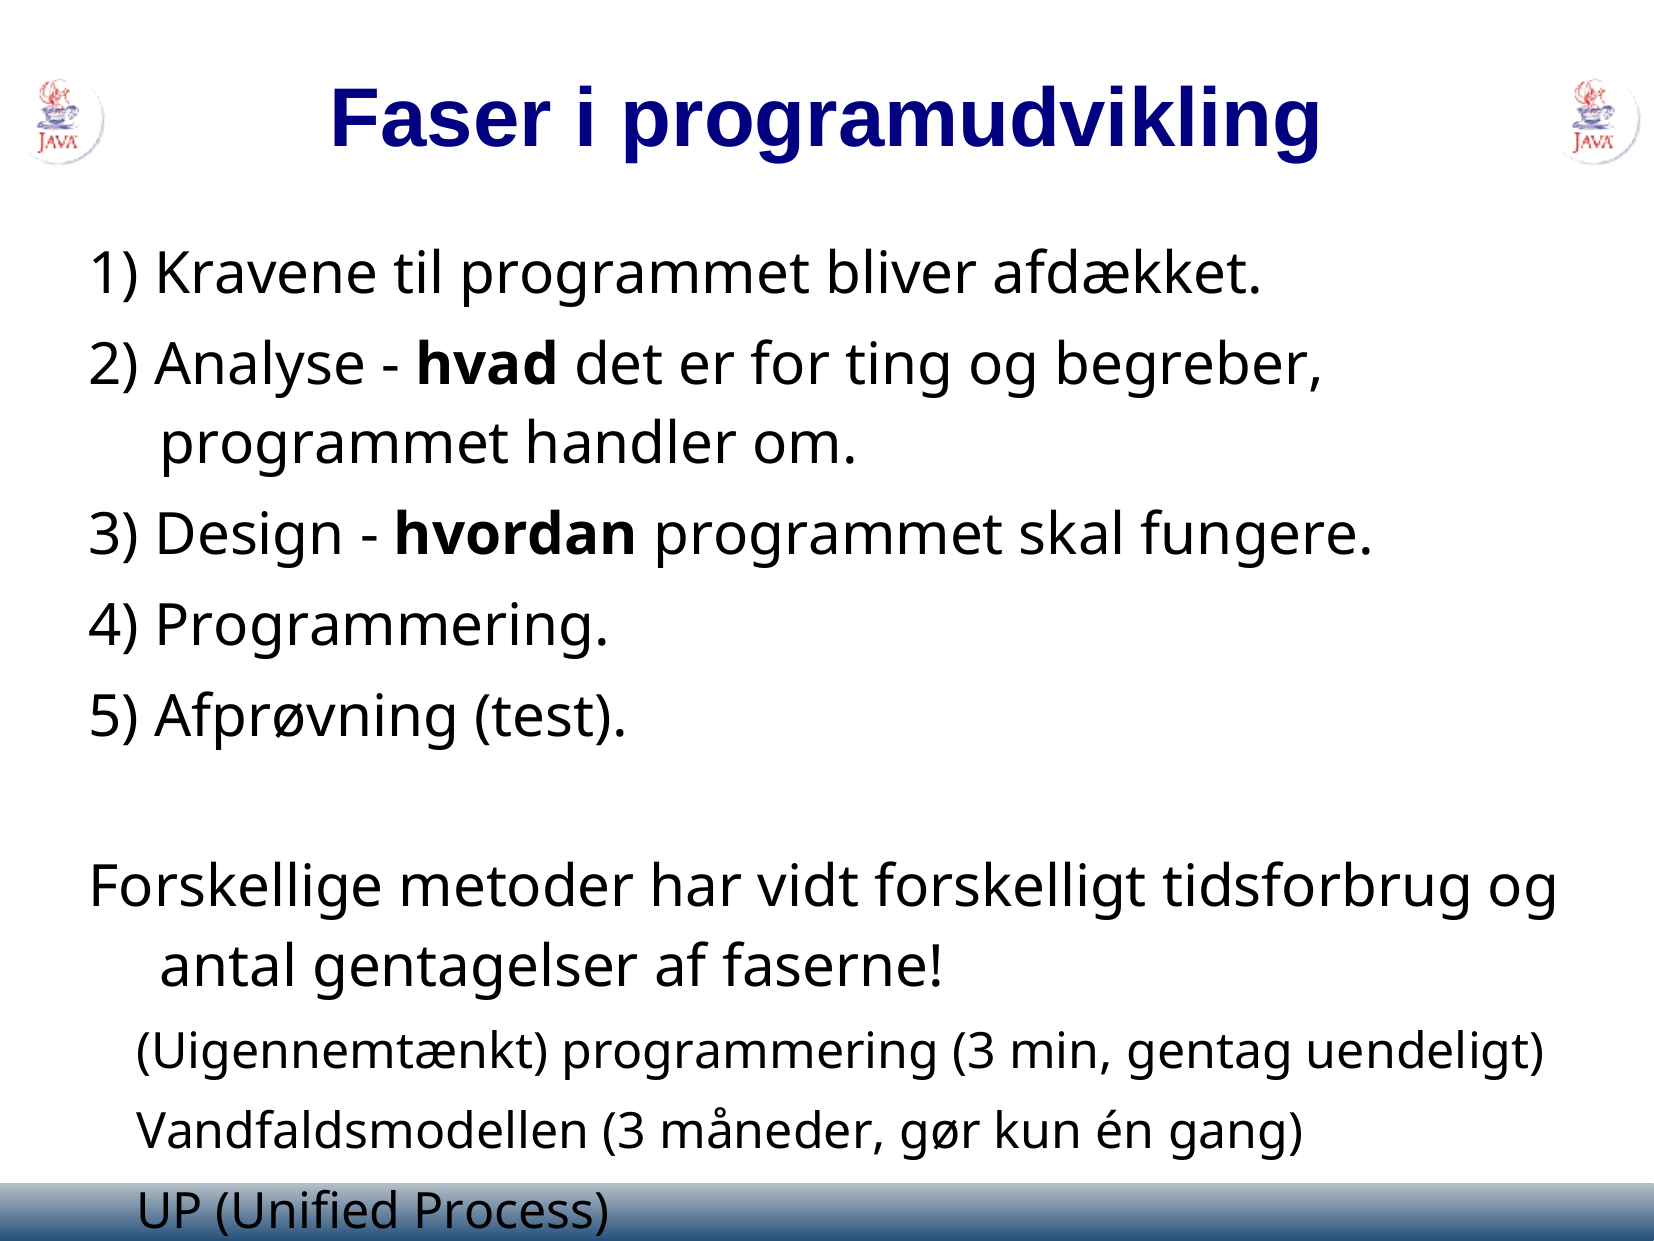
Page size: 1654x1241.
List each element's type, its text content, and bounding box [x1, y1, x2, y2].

title Faser i programudvikling [105, 14, 1549, 222]
list 1) Kravene til programmet bliver afdækket. 2) Analyse - hvad det er for ting og begreber, programmet handler om. 3) Design - hvordan programmet skal fungere. 4) Programmering. 5) Afprøvning (test). Forskellige metoder har vidt forskelligt tidsforbrug og antal gentagelser af faserne! (Uigennemtænkt) programmering (3 min, gentag uendeligt) Vandfaldsmodellen (3 måneder, gør kun én gang) UP (Unified Process) XP (Ekstremprogrammering) [76, 230, 1573, 1183]
picture [1549, 71, 1645, 169]
picture [10, 71, 105, 169]
